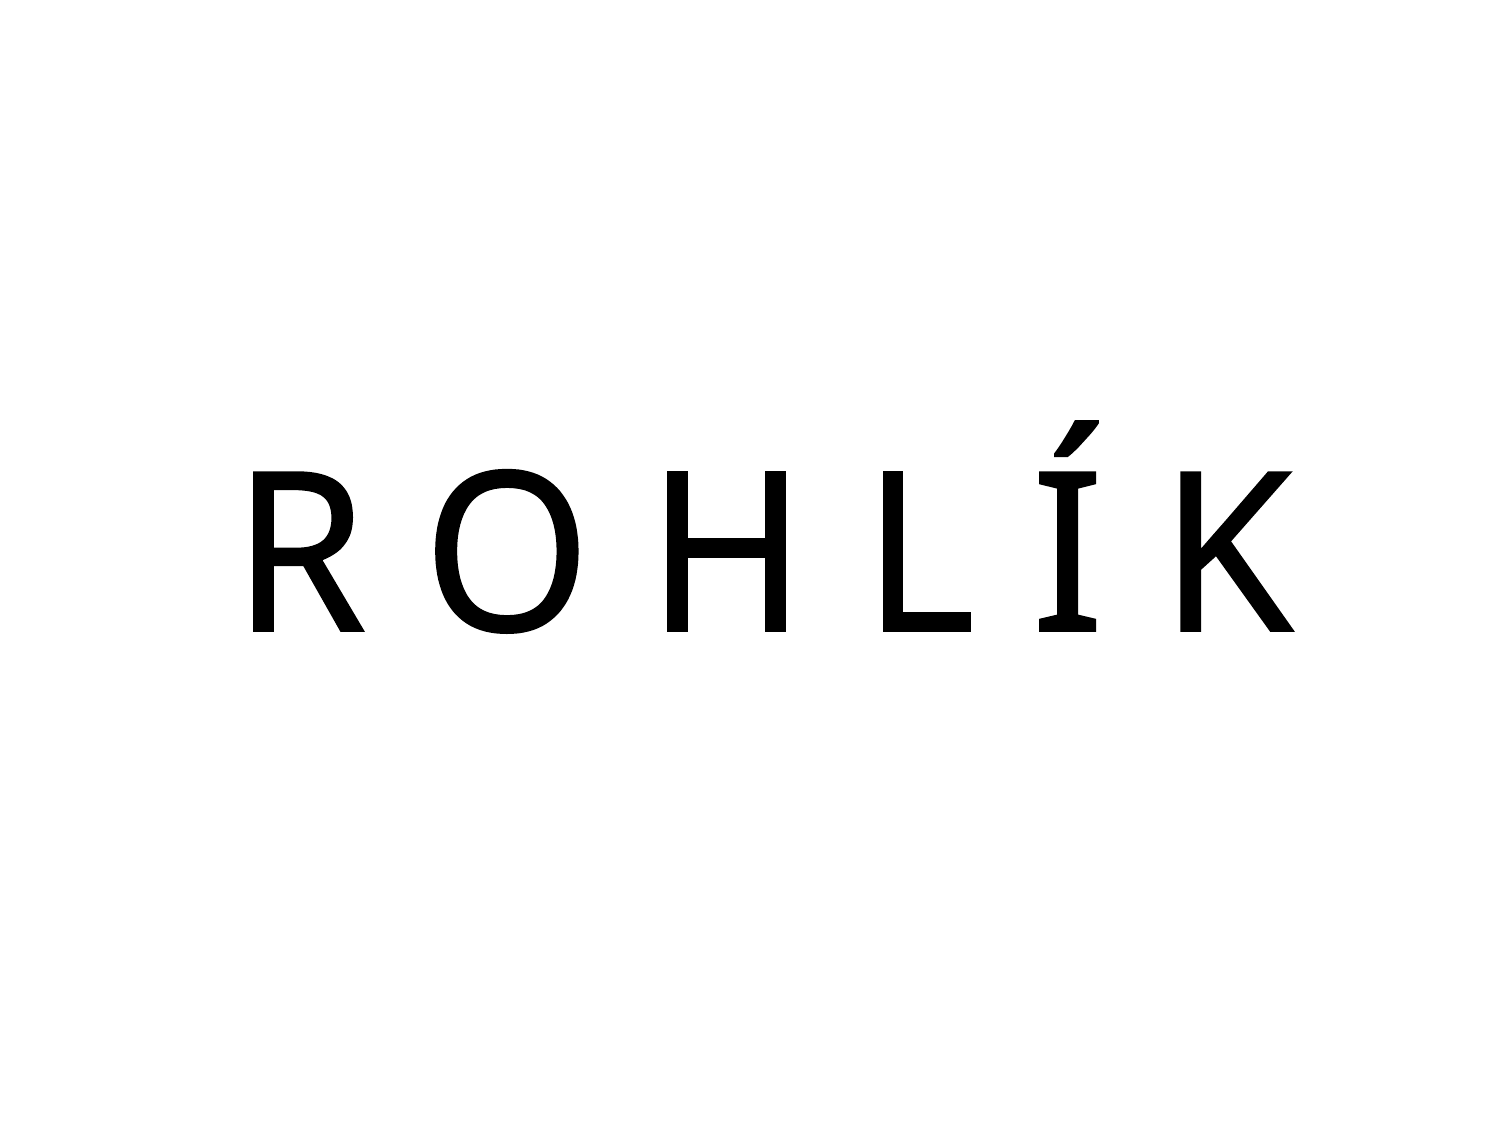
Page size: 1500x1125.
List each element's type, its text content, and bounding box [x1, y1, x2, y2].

text_box R O H L Í K [1039, 472, 1096, 632]
text_box R O H L Í K [435, 469, 578, 634]
text_box R O H L Í K [667, 472, 786, 632]
text_box R O H L Í K [883, 472, 970, 632]
text_box R O H L Í K [1181, 472, 1294, 632]
text_box R O H L Í K [253, 472, 364, 632]
text_box R O H L Í K [1054, 420, 1099, 457]
